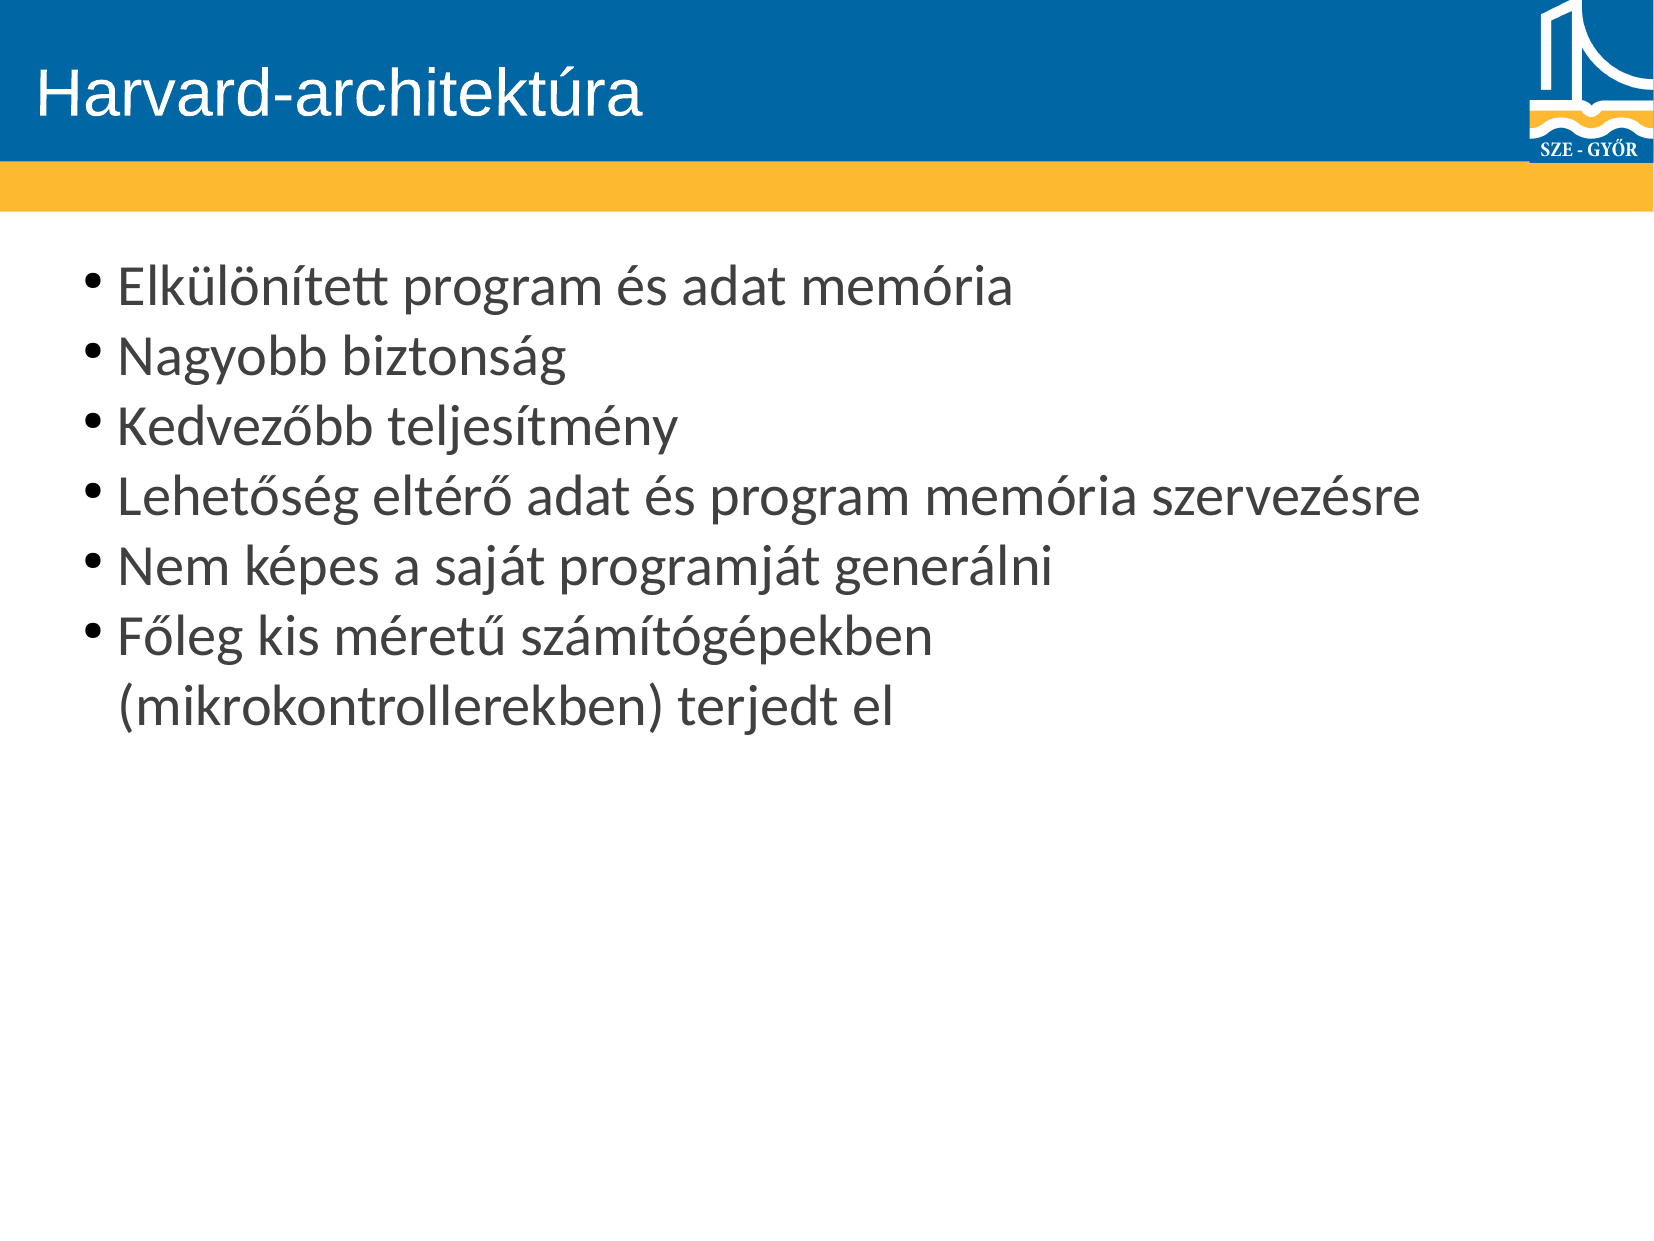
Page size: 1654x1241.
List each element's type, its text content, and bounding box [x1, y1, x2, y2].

picture [1529, 0, 1654, 163]
text_box Harvard-architektúra [34, 48, 1524, 144]
text_box Elkülönített program és adat memória Nagyobb biztonság Kedvezőbb teljesítmény Lehetőség eltérő adat és program memória szervezésre Nem képes a saját programját generálni Főleg kis méretű számítógépekben (mikrokontrollerekben) terjedt el [82, 247, 1571, 1198]
